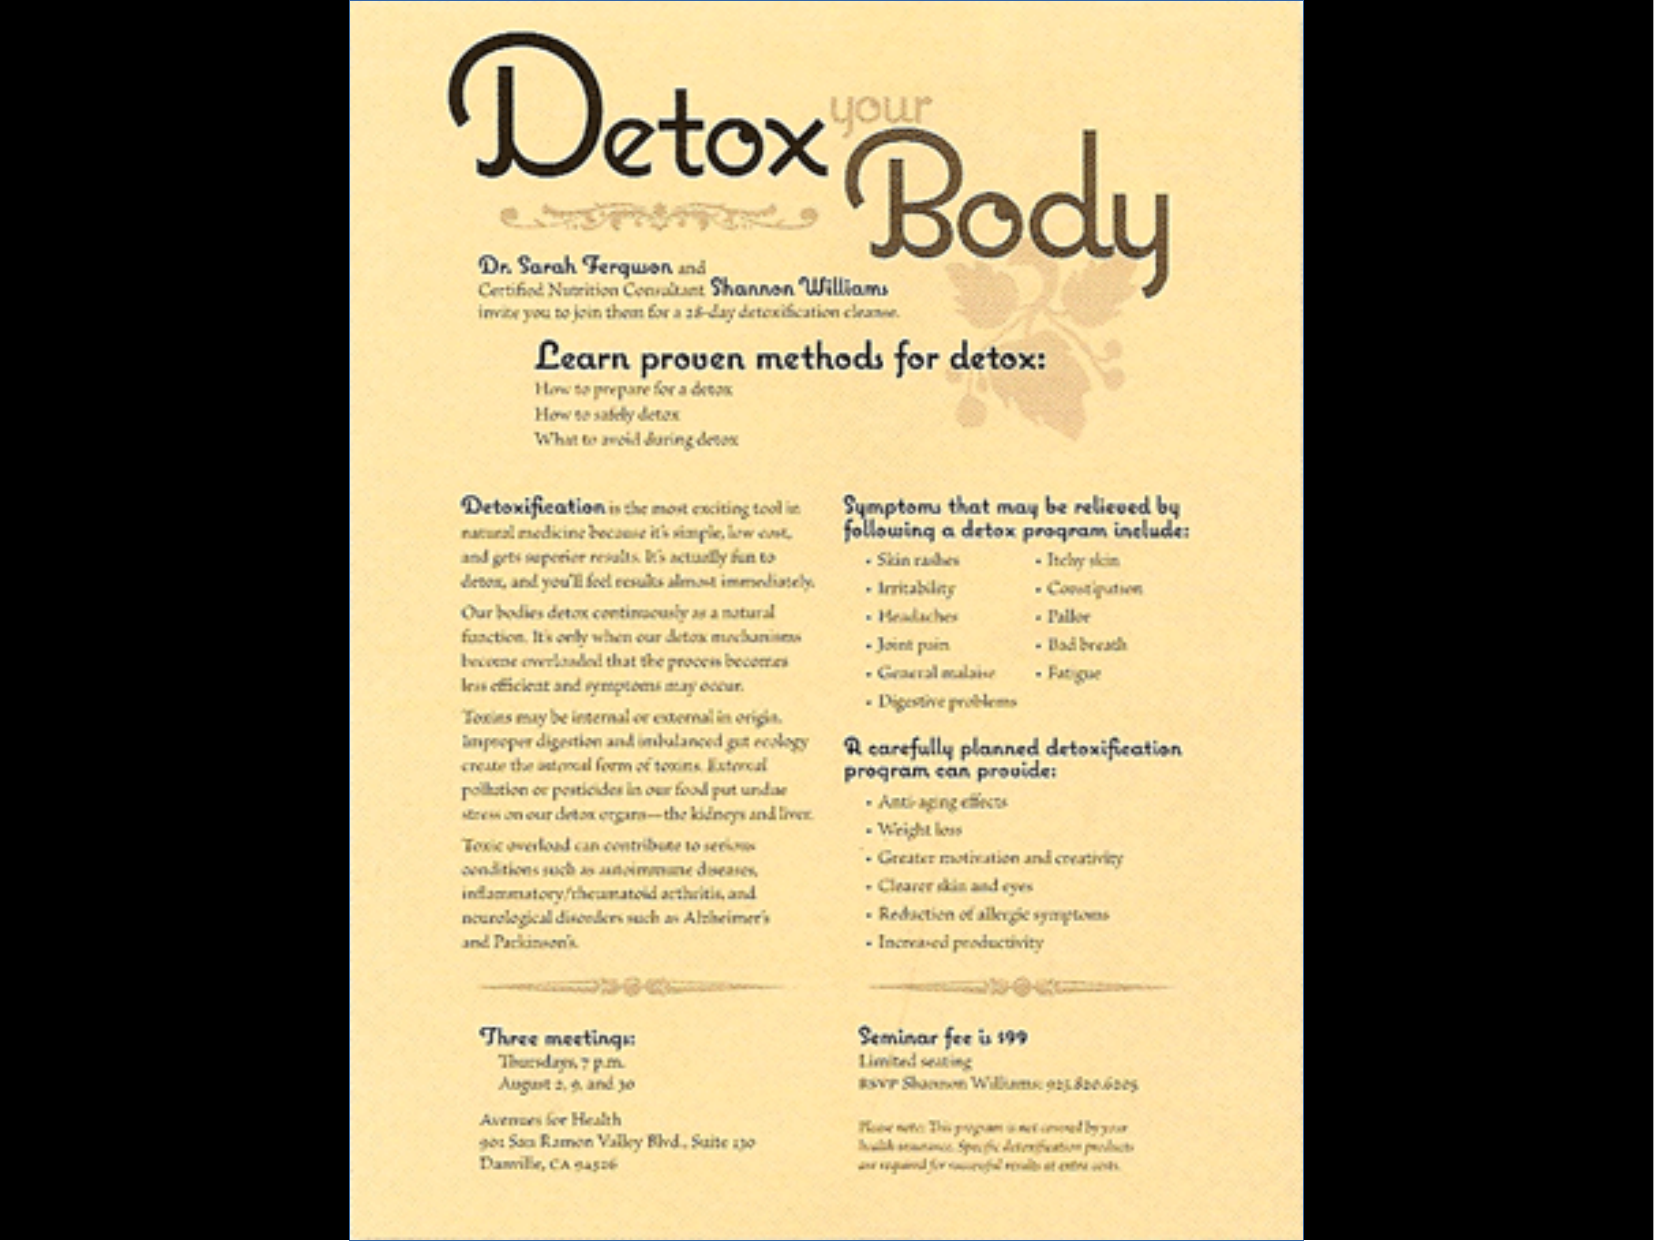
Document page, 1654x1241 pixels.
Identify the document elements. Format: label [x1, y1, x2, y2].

picture [349, 0, 1304, 1241]
